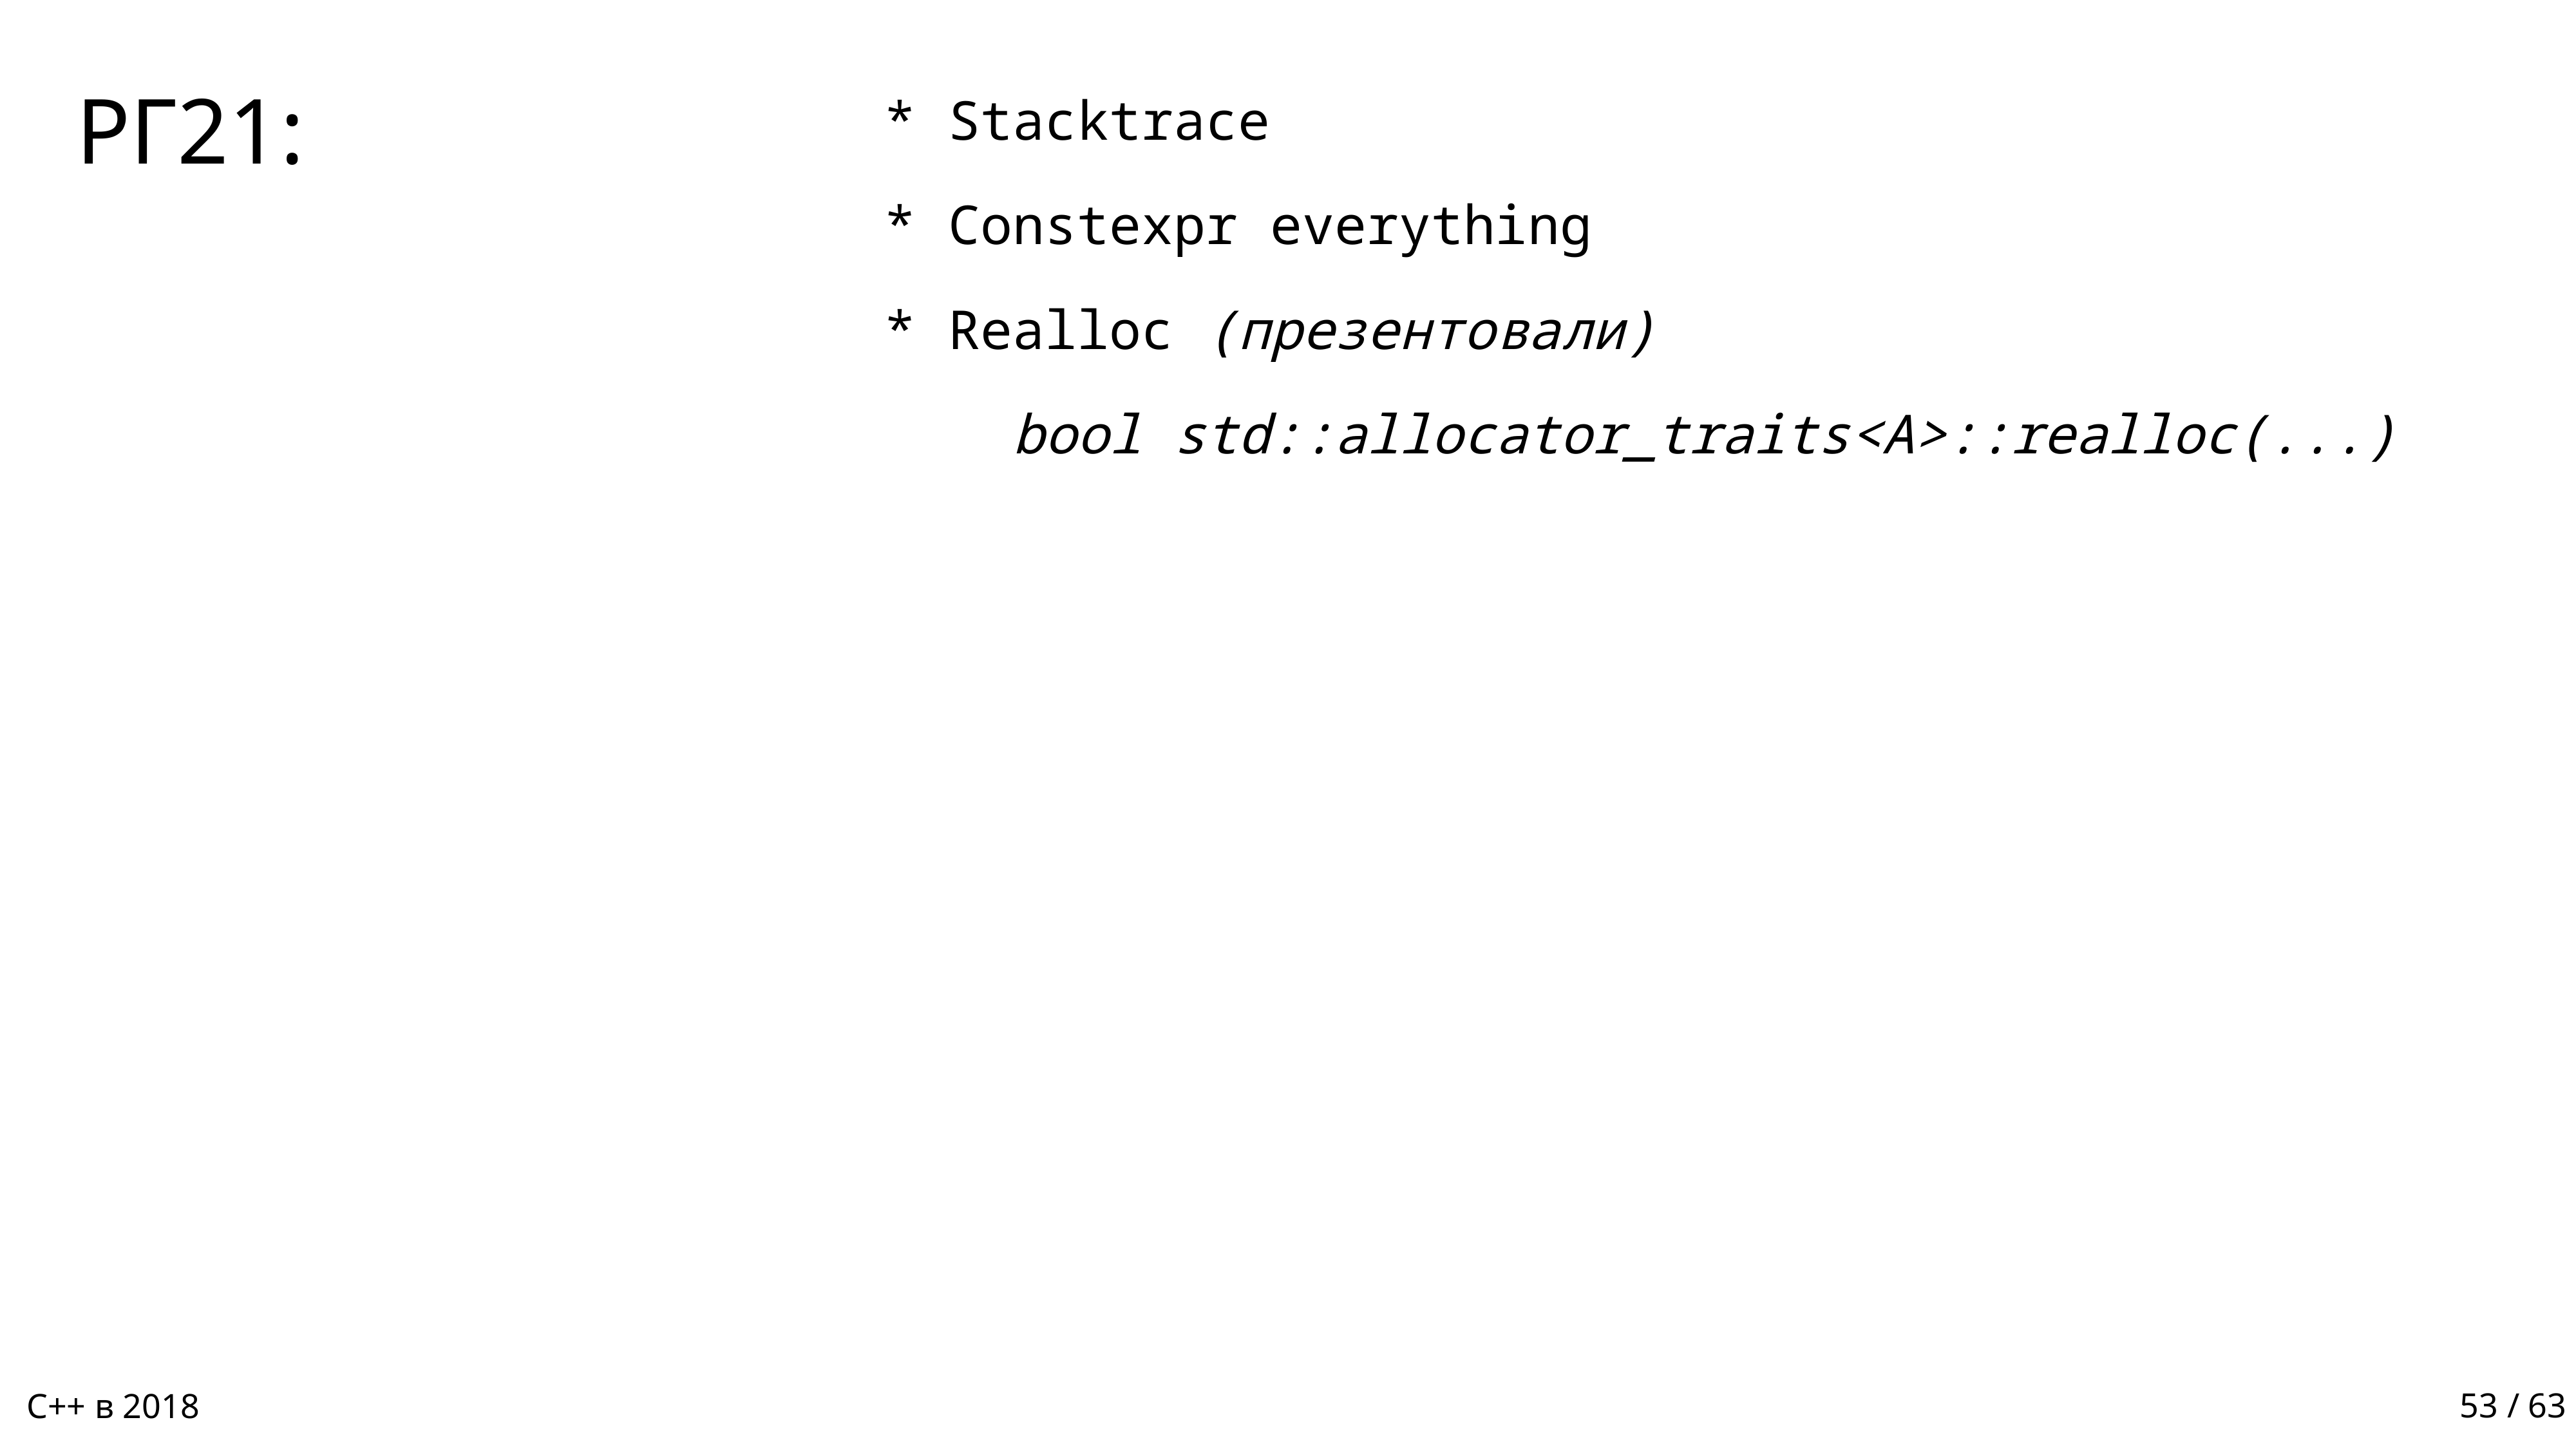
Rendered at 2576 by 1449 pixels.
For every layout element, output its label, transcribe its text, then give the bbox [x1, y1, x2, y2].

title РГ21: [66, 81, 802, 486]
list C++ в 2018 [17, 1376, 1114, 1431]
list <number> / 63 [1479, 1376, 2576, 1431]
list * Stacktrace * Constexpr everything * Realloc (презентовали) bool std::allocator_traits<A>::realloc(...) [875, 81, 2460, 1249]
